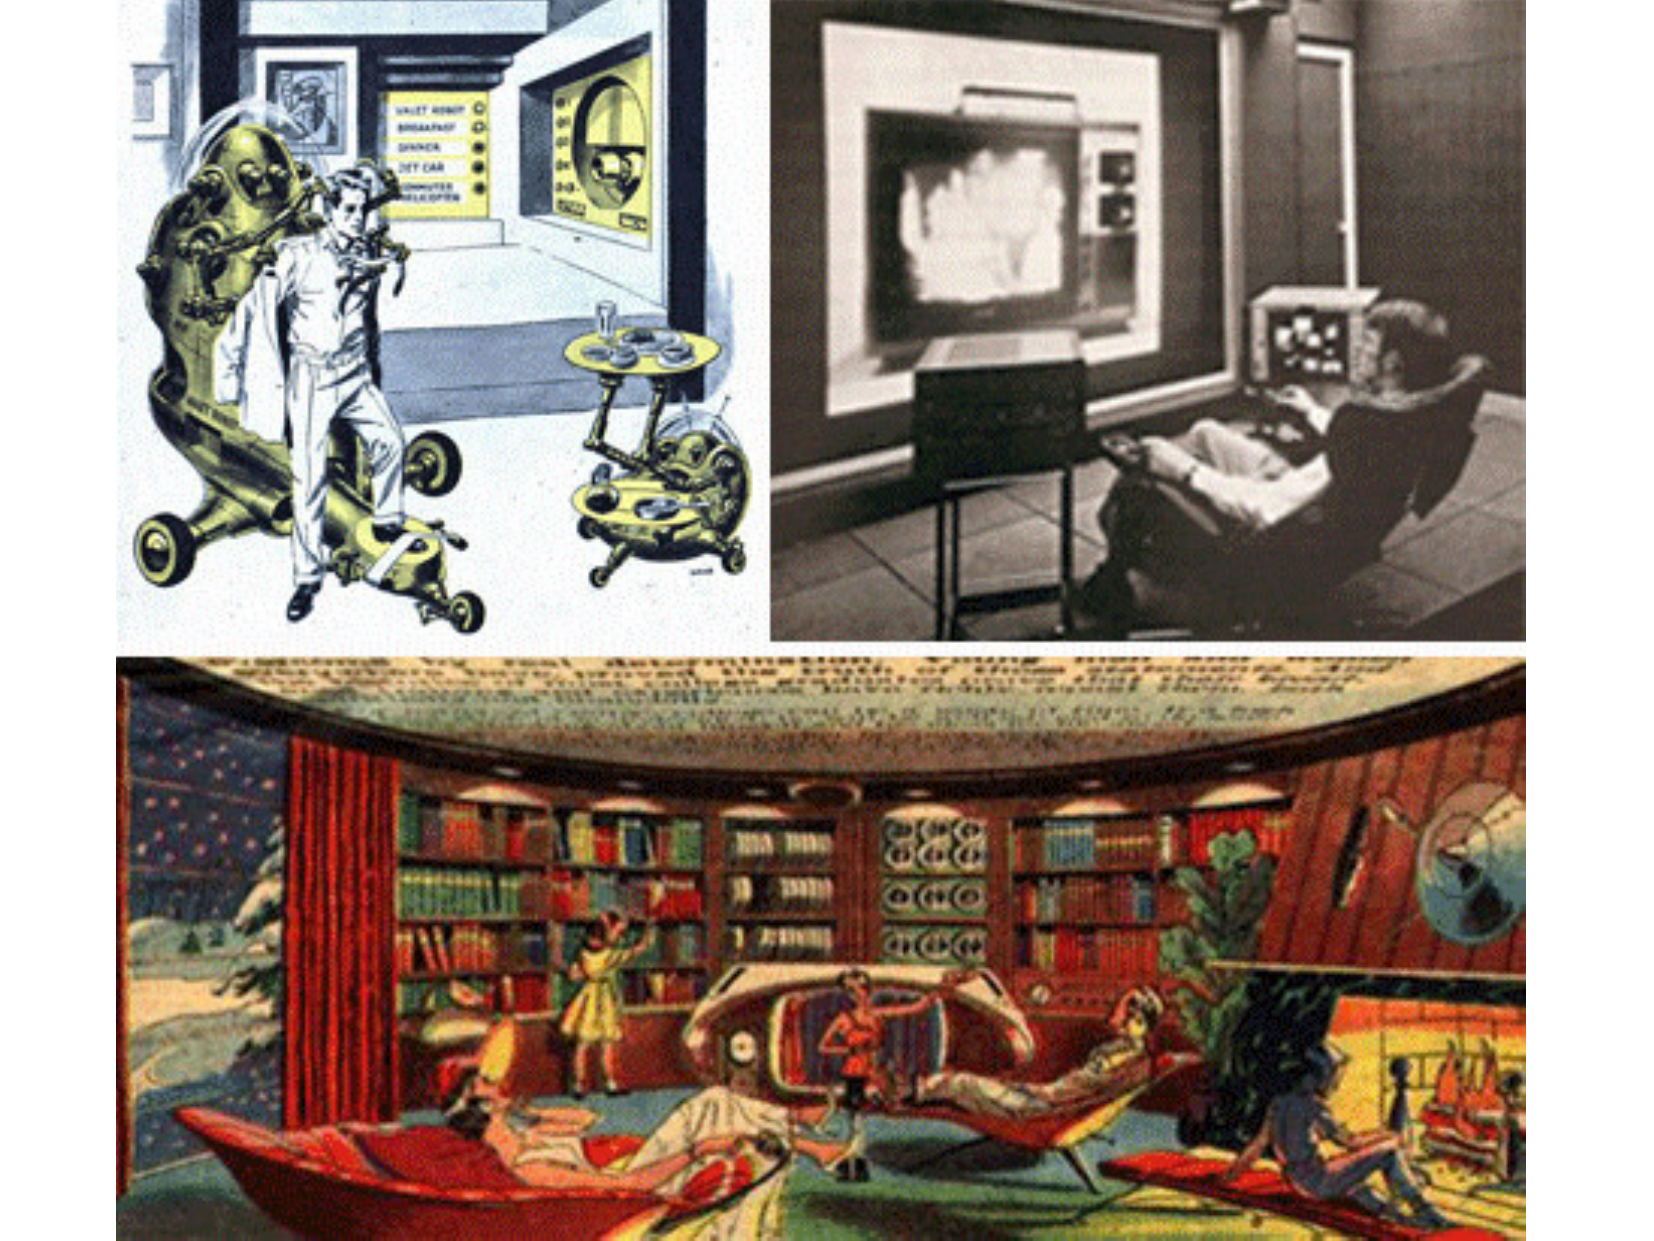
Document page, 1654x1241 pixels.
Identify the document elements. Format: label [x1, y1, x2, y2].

picture [116, 0, 1526, 1241]
